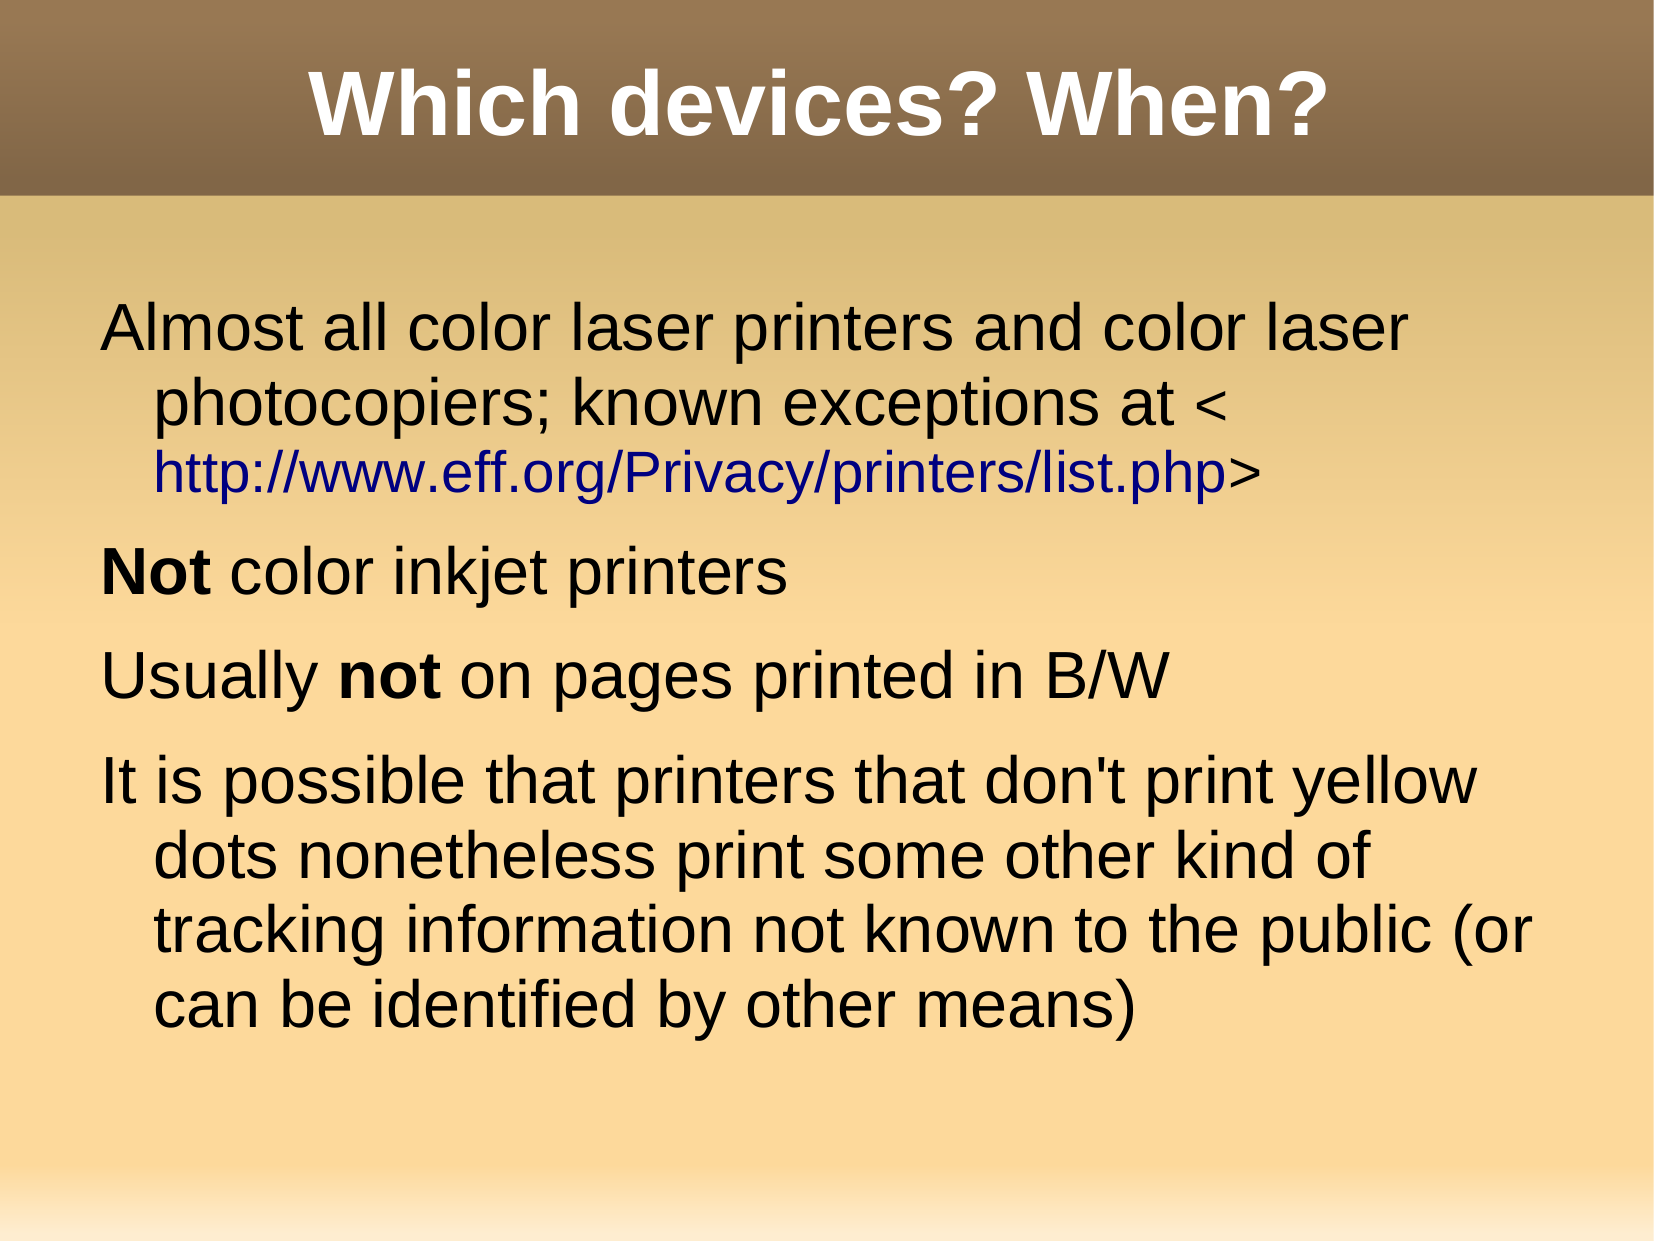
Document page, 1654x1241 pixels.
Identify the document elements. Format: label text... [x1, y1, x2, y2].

title Which devices? When? [76, 0, 1565, 208]
list Almost all color laser printers and color laser photocopiers; known exceptions at <http://www.eff.org/Privacy/printers/list.php> Not color inkjet printers Usually not on pages printed in B/W It is possible that printers that don't print yellow dots nonetheless print some other kind of tracking information not known to the public (or can be identified by other means) [82, 290, 1571, 1147]
picture [0, 0, 1654, 1241]
